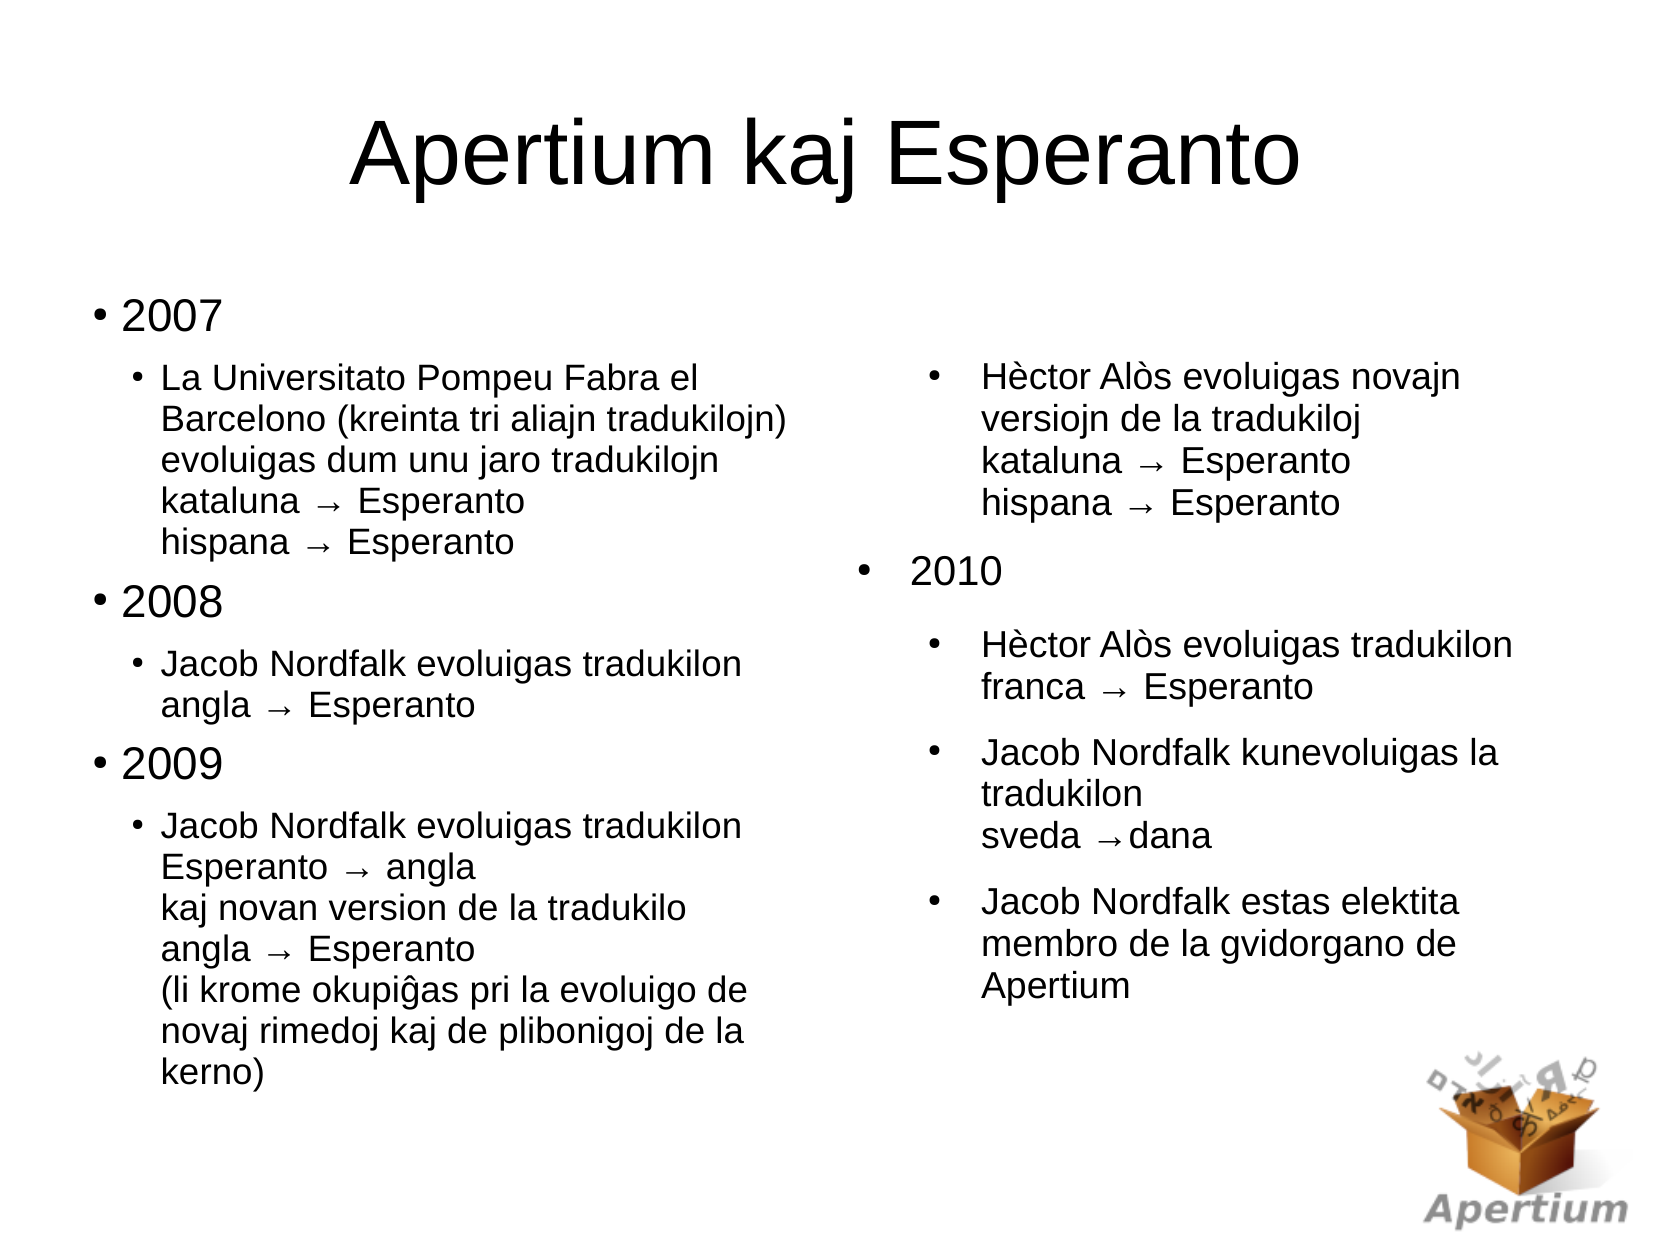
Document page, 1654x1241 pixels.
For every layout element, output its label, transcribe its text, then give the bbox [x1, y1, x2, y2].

picture [1417, 1033, 1633, 1241]
list Hèctor Alòs evoluigas novajn versiojn de la tradukiloj kataluna → Esperanto hispana → Esperanto 2010 Hèctor Alòs evoluigas tradukilon franca → Esperanto Jacob Nordfalk kunevoluigas la tradukilon sveda →dana Jacob Nordfalk estas elektita membro de la gvidorgano de Apertium [839, 290, 1566, 1152]
list 2007 La Universitato Pompeu Fabra el Barcelono (kreinta tri aliajn tradukilojn) evoluigas dum unu jaro tradukilojn kataluna → Esperanto hispana → Esperanto 2008 Jacob Nordfalk evoluigas tradukilon angla → Esperanto 2009 Jacob Nordfalk evoluigas tradukilon Esperanto → angla kaj novan version de la tradukilo angla → Esperanto (li krome okupiĝas pri la evoluigo de novaj rimedoj kaj de plibonigoj de la kerno) [82, 290, 809, 1109]
title Apertium kaj Esperanto [82, 49, 1571, 257]
